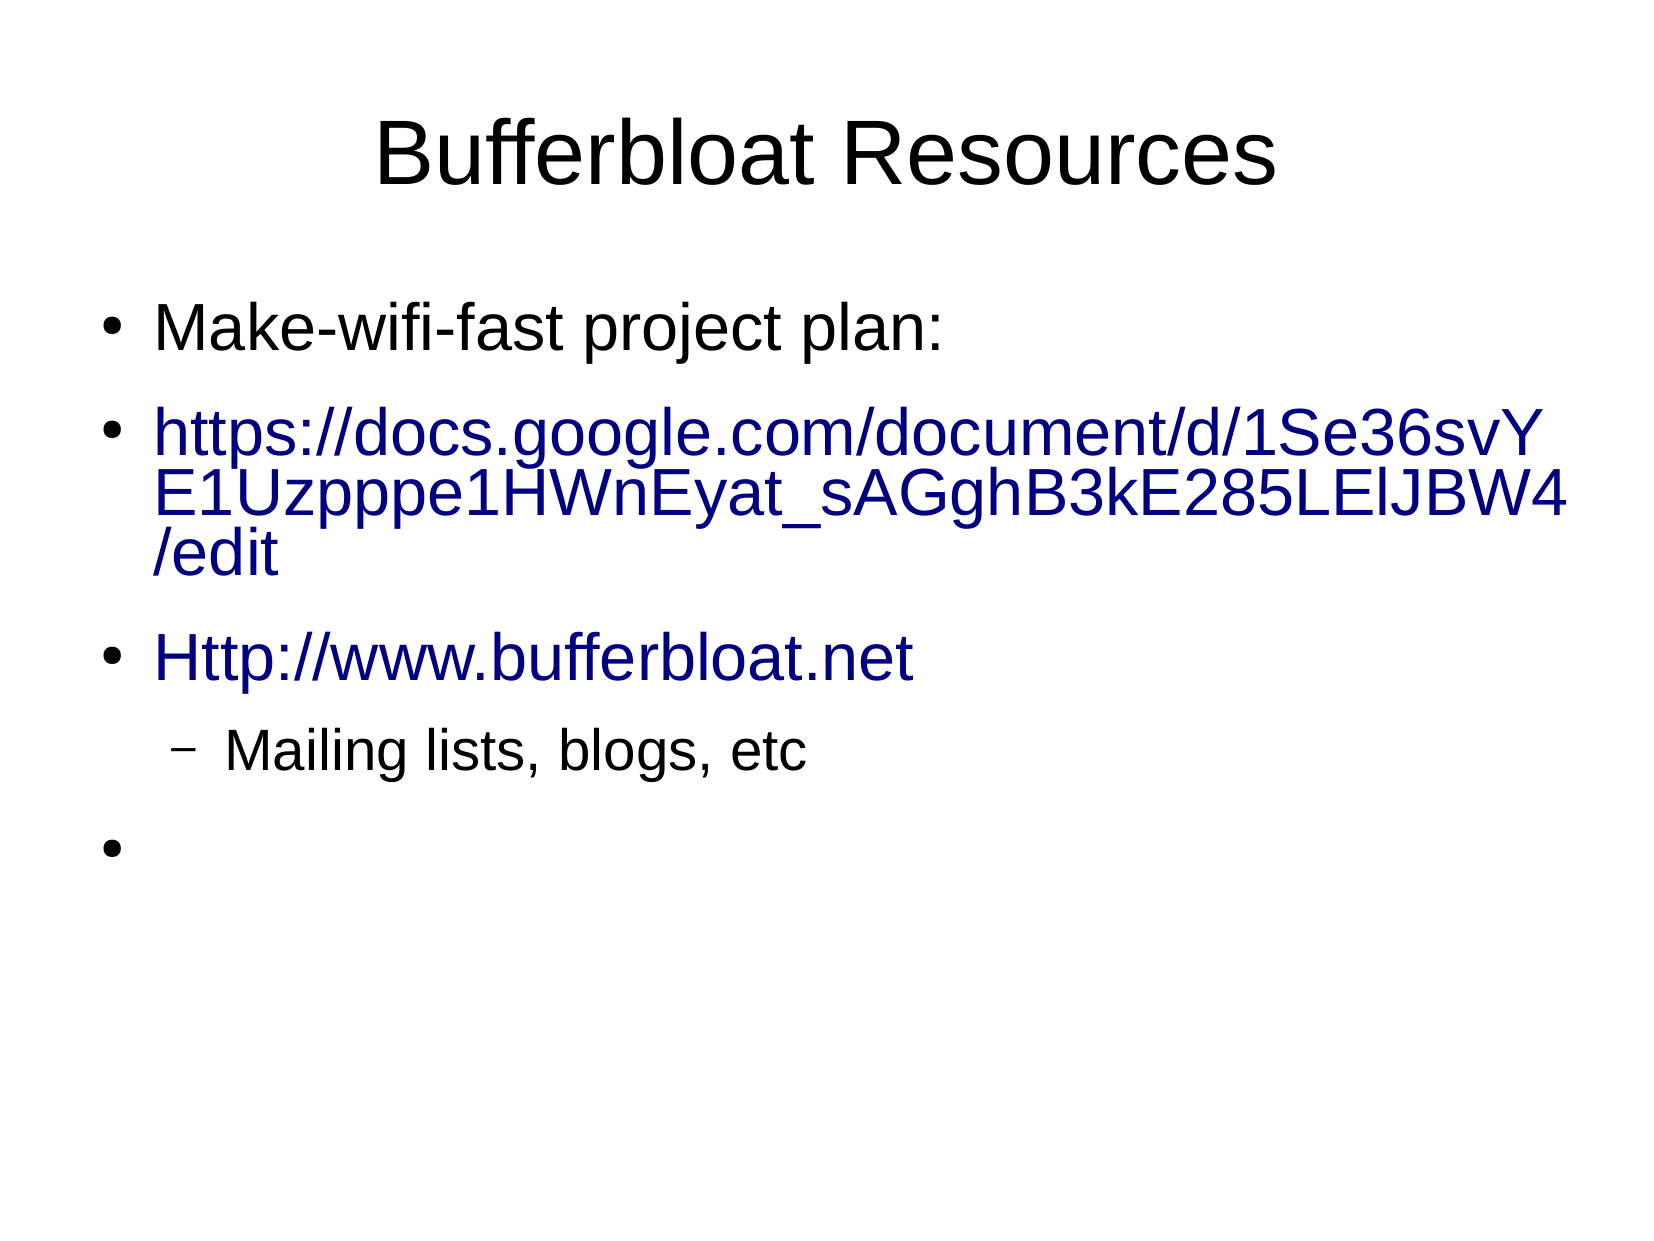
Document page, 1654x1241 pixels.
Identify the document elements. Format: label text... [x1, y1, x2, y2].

list Make-wifi-fast project plan: https://docs.google.com/document/d/1Se36svYE1Uzpppe1HWnEyat_sAGghB3kE285LElJBW4/edit Http://www.bufferbloat.net Mailing lists, blogs, etc [82, 290, 1571, 1010]
title Bufferbloat Resources [82, 49, 1571, 257]
